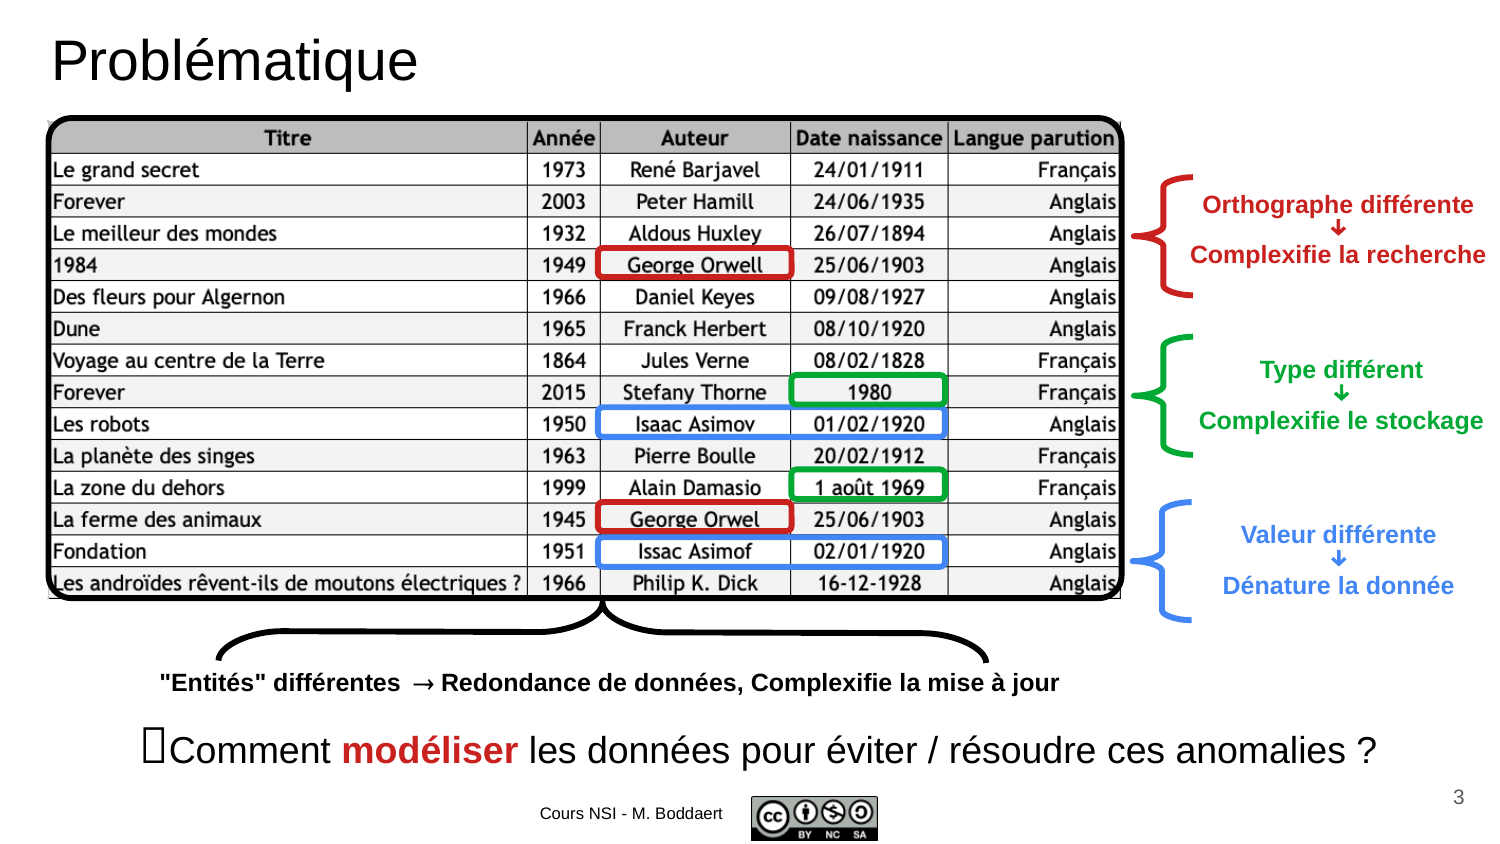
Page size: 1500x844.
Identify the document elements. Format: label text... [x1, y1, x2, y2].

slide_number <numéro> [1389, 764, 1480, 830]
picture [52, 122, 1118, 595]
text_box "Entités" différentes ® Redondance de données, Complexifie la mise à jour [144, 661, 1057, 702]
picture [47, 587, 59, 599]
text_box Valeur différente ↓ Dénature la donnée [1207, 513, 1468, 612]
picture [1116, 120, 1122, 127]
picture [751, 817, 878, 841]
text_box Comment modéliser les données pour éviter / résoudre ces anomalies ? [124, 702, 1447, 817]
picture [47, 120, 54, 130]
picture [1112, 589, 1122, 599]
text_box Type différent ↓ Complexifie le stockage [1183, 348, 1491, 447]
title Problématique [51, 13, 1449, 108]
text_box Orthographe différente ↓ Complexifie la recherche [1175, 183, 1499, 281]
